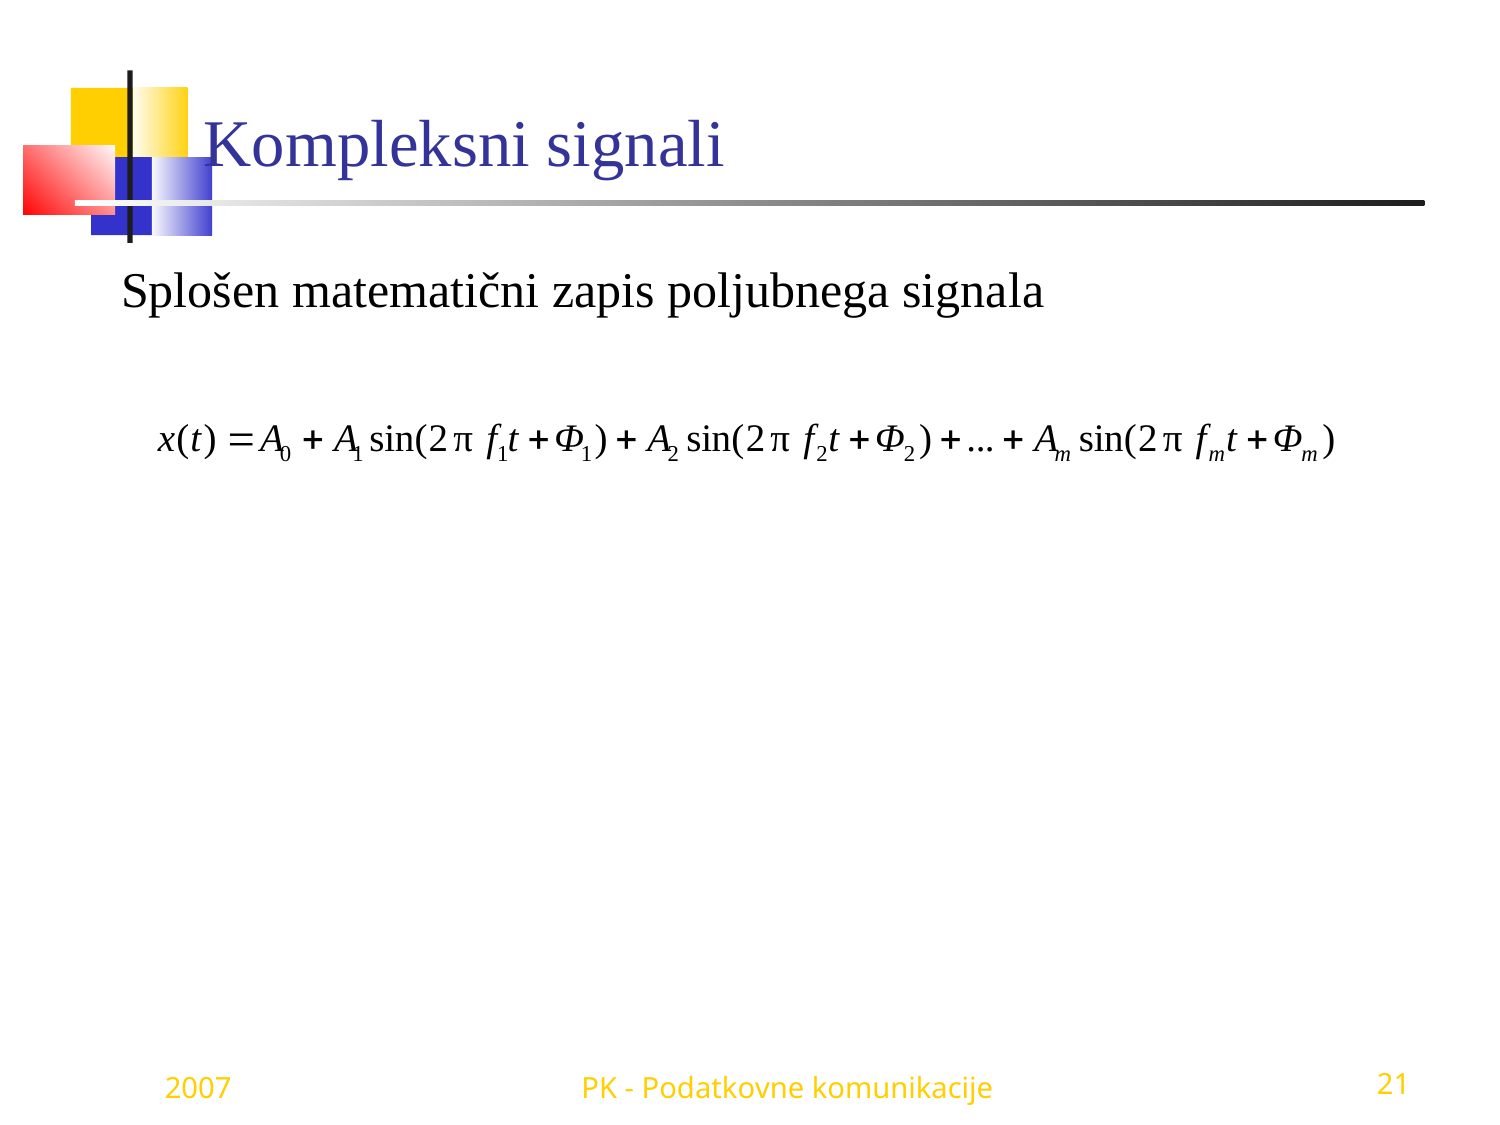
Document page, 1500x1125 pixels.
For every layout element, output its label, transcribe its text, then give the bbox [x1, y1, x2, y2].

text_box <number> [1112, 1037, 1426, 1113]
chart [150, 412, 1341, 471]
text_box 2007 [150, 1037, 463, 1113]
title Kompleksni signali [188, 92, 1468, 188]
text_box PK - Podatkovne komunikacije [549, 1037, 1026, 1113]
list Splošen matematični zapis poljubnega signala [50, 249, 1469, 351]
